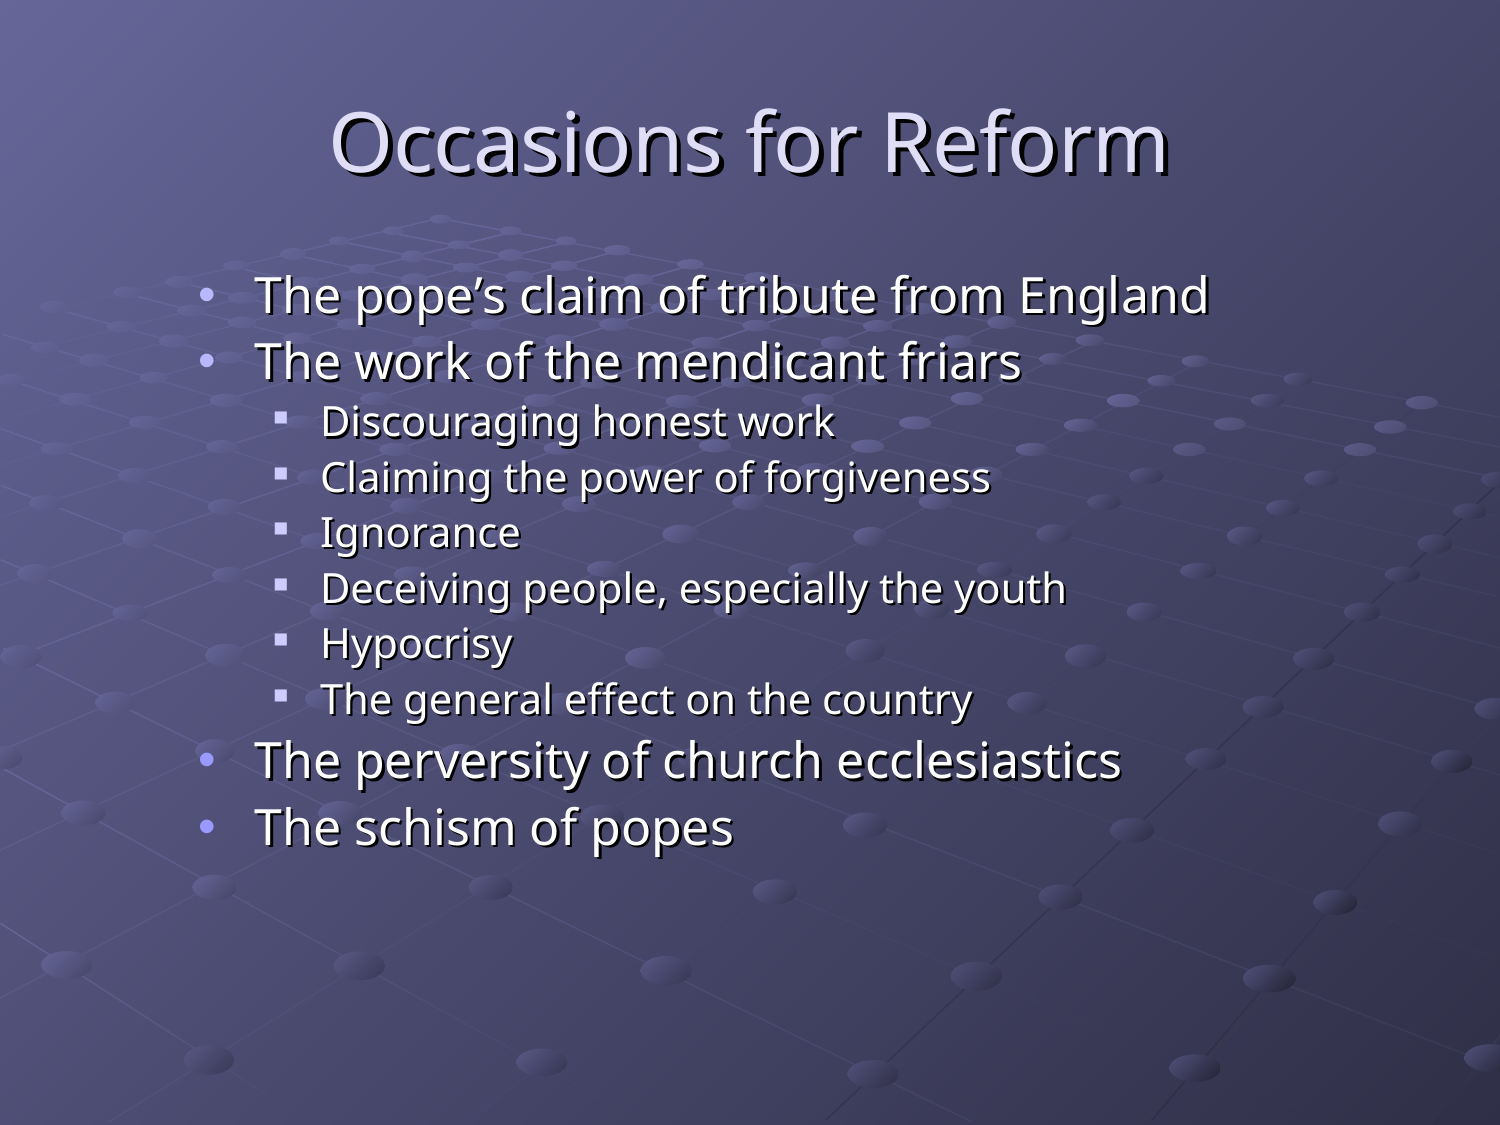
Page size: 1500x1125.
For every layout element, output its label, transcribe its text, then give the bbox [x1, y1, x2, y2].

title Occasions for Reform [75, 45, 1426, 233]
list The pope’s claim of tribute from England The work of the mendicant friars Discouraging honest work Claiming the power of forgiveness Ignorance Deceiving people, especially the youth Hypocrisy The general effect on the country The perversity of church ecclesiastics The schism of popes [183, 262, 1426, 1007]
